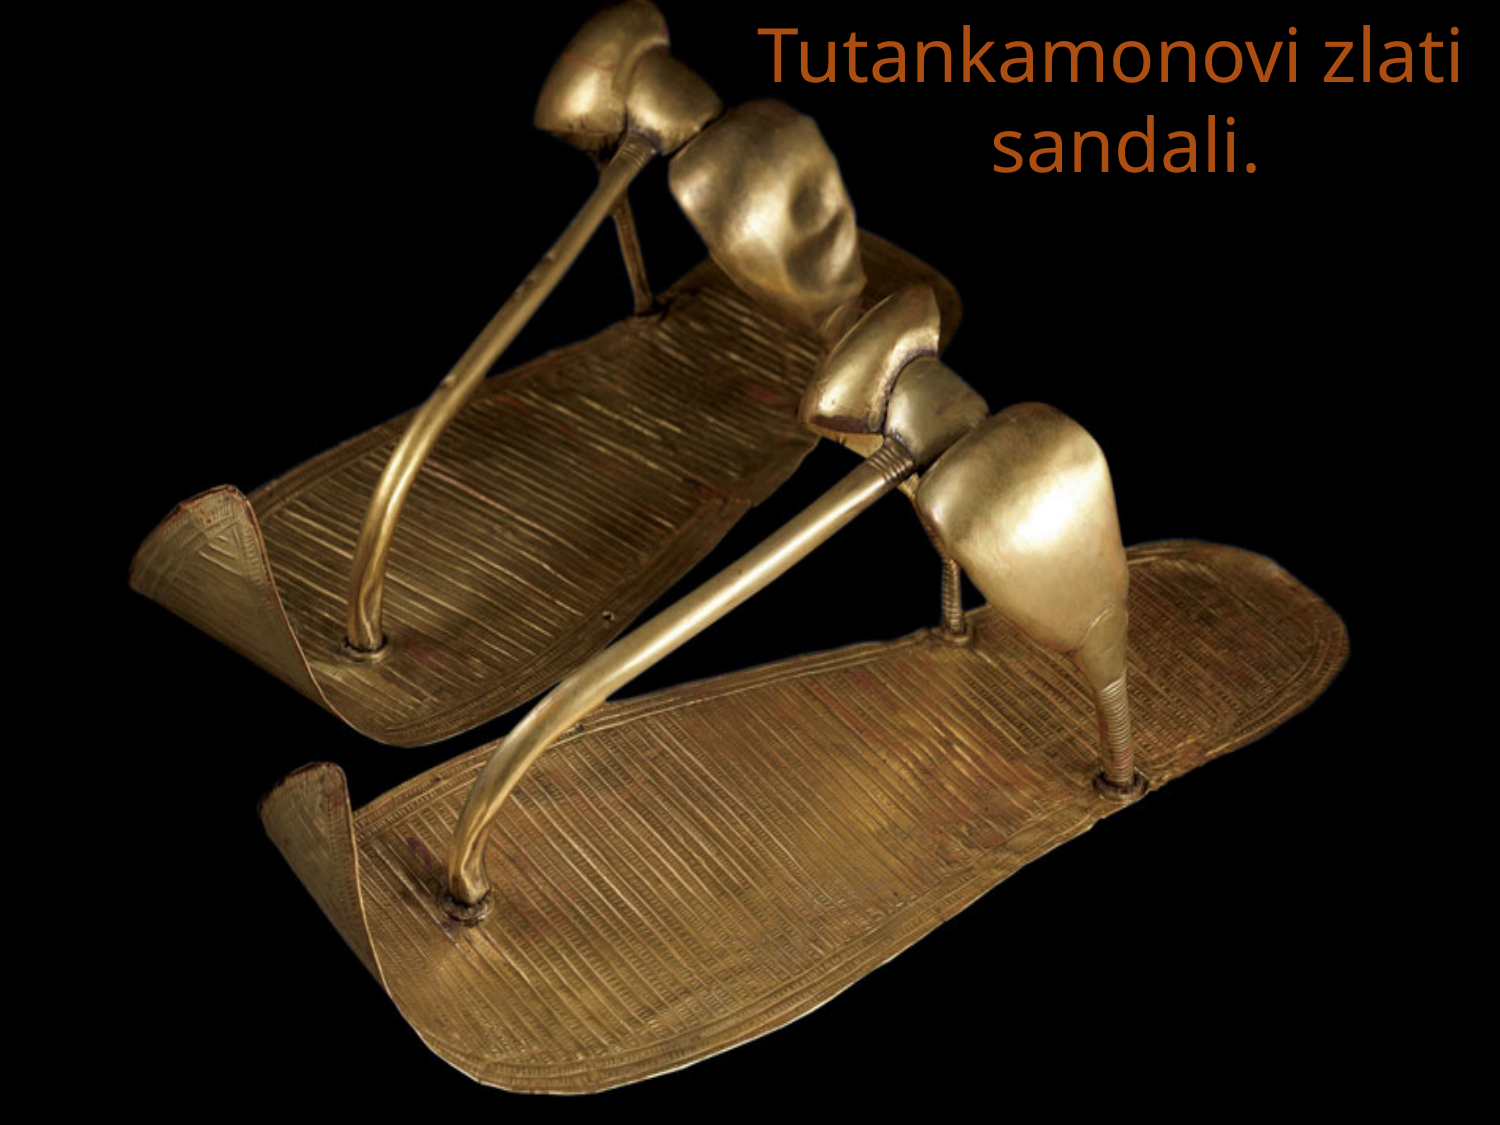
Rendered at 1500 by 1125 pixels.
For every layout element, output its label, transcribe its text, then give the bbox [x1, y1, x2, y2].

picture [0, 0, 1500, 1125]
list Tutankamonovi zlati sandali. [596, 0, 1500, 743]
